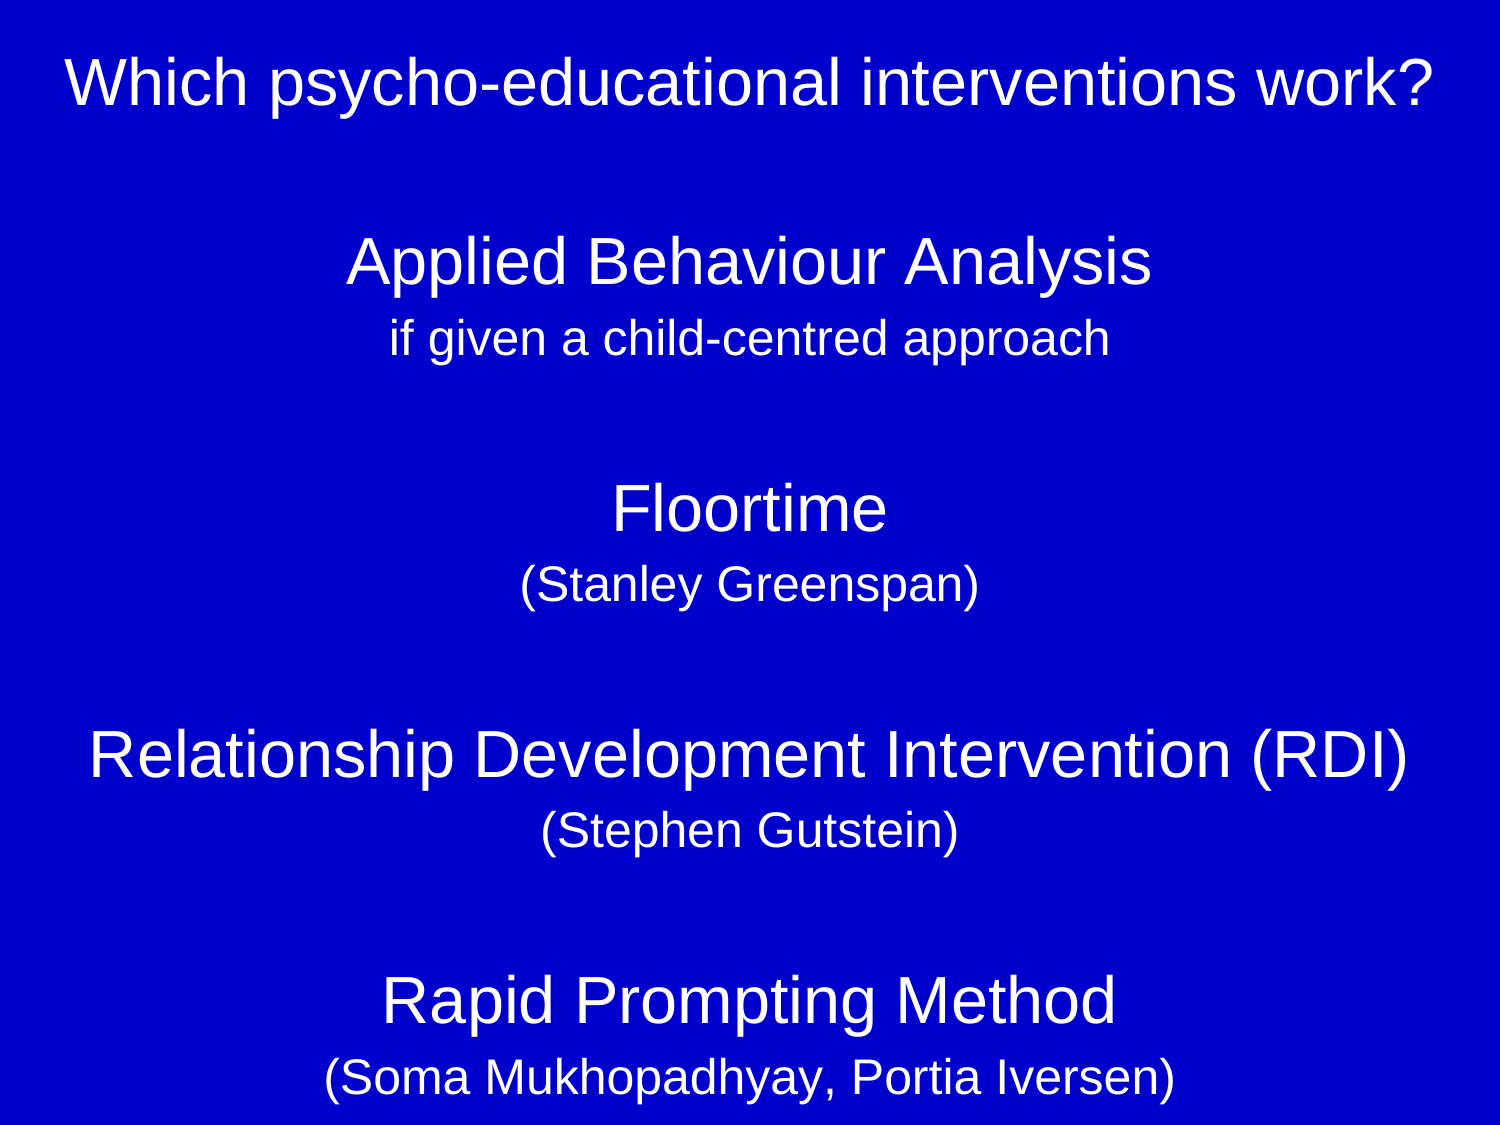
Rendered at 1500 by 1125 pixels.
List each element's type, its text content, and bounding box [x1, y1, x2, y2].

title Which psycho-educational interventions work? Applied Behaviour Analysis if given a child-centred approach Floortime (Stanley Greenspan) Relationship Development Intervention (RDI) (Stephen Gutstein) Rapid Prompting Method (Soma Mukhopadhyay, Portia Iversen) [0, 85, 1500, 1049]
